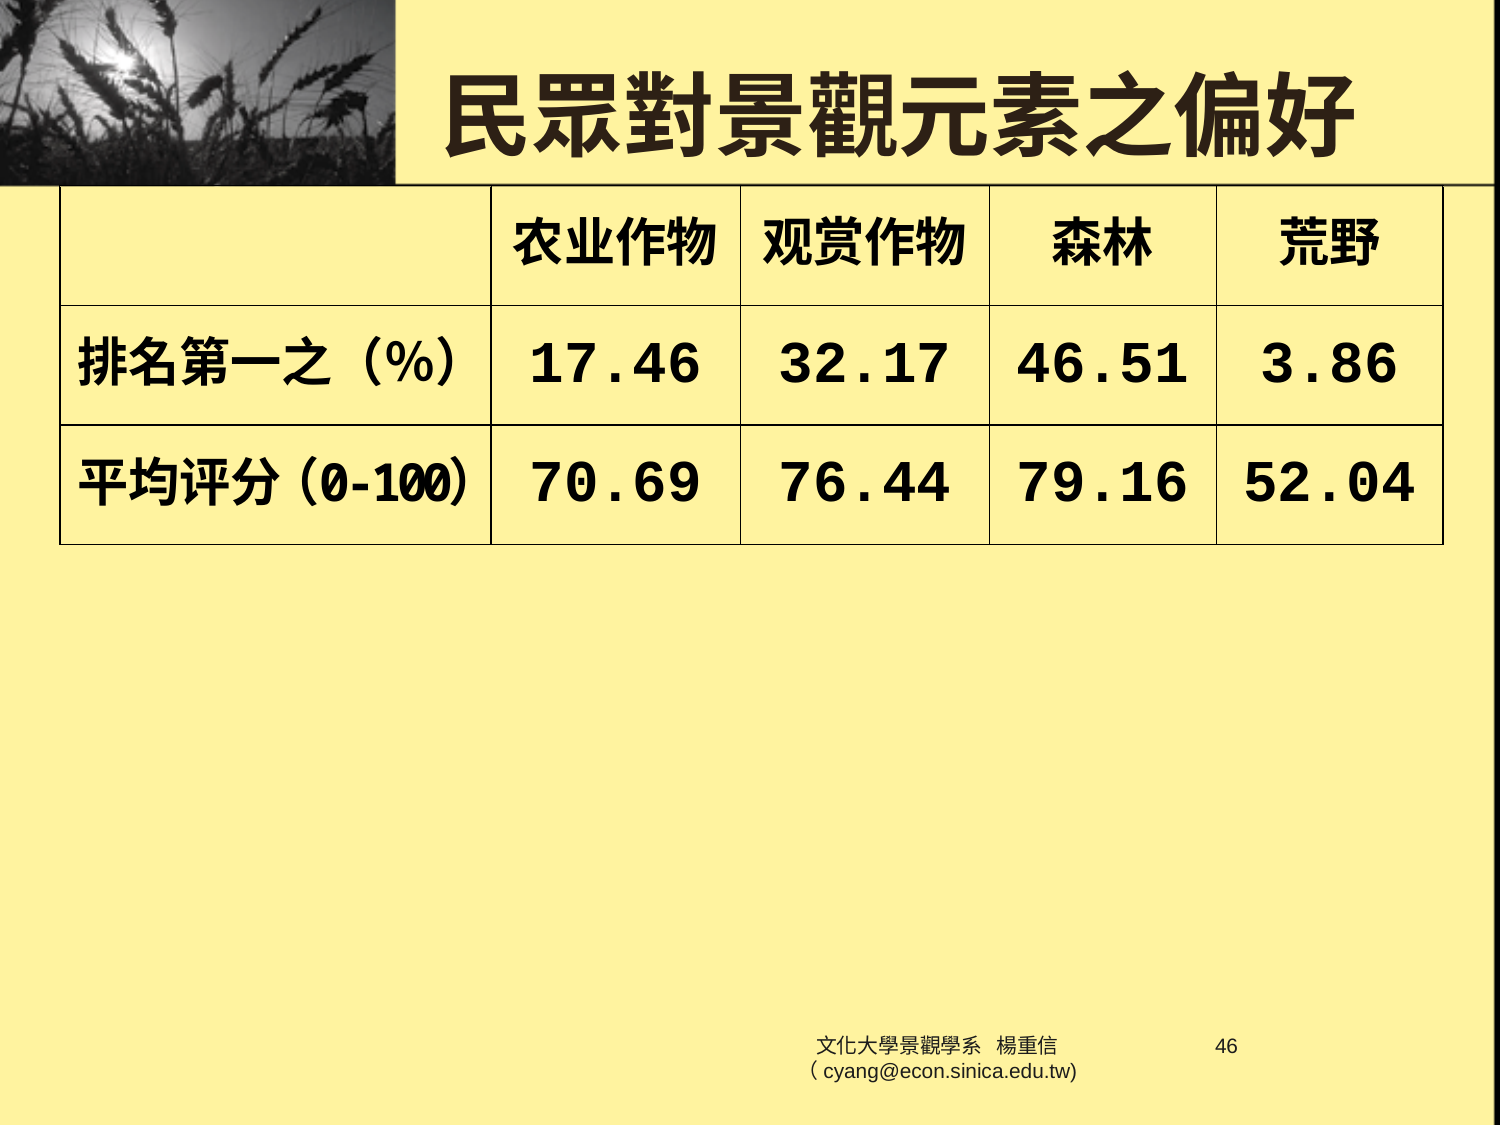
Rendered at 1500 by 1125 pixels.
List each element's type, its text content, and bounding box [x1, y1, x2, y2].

chart [0, 184, 1500, 1125]
title 民眾對景觀元素之偏好 [425, 14, 1413, 184]
